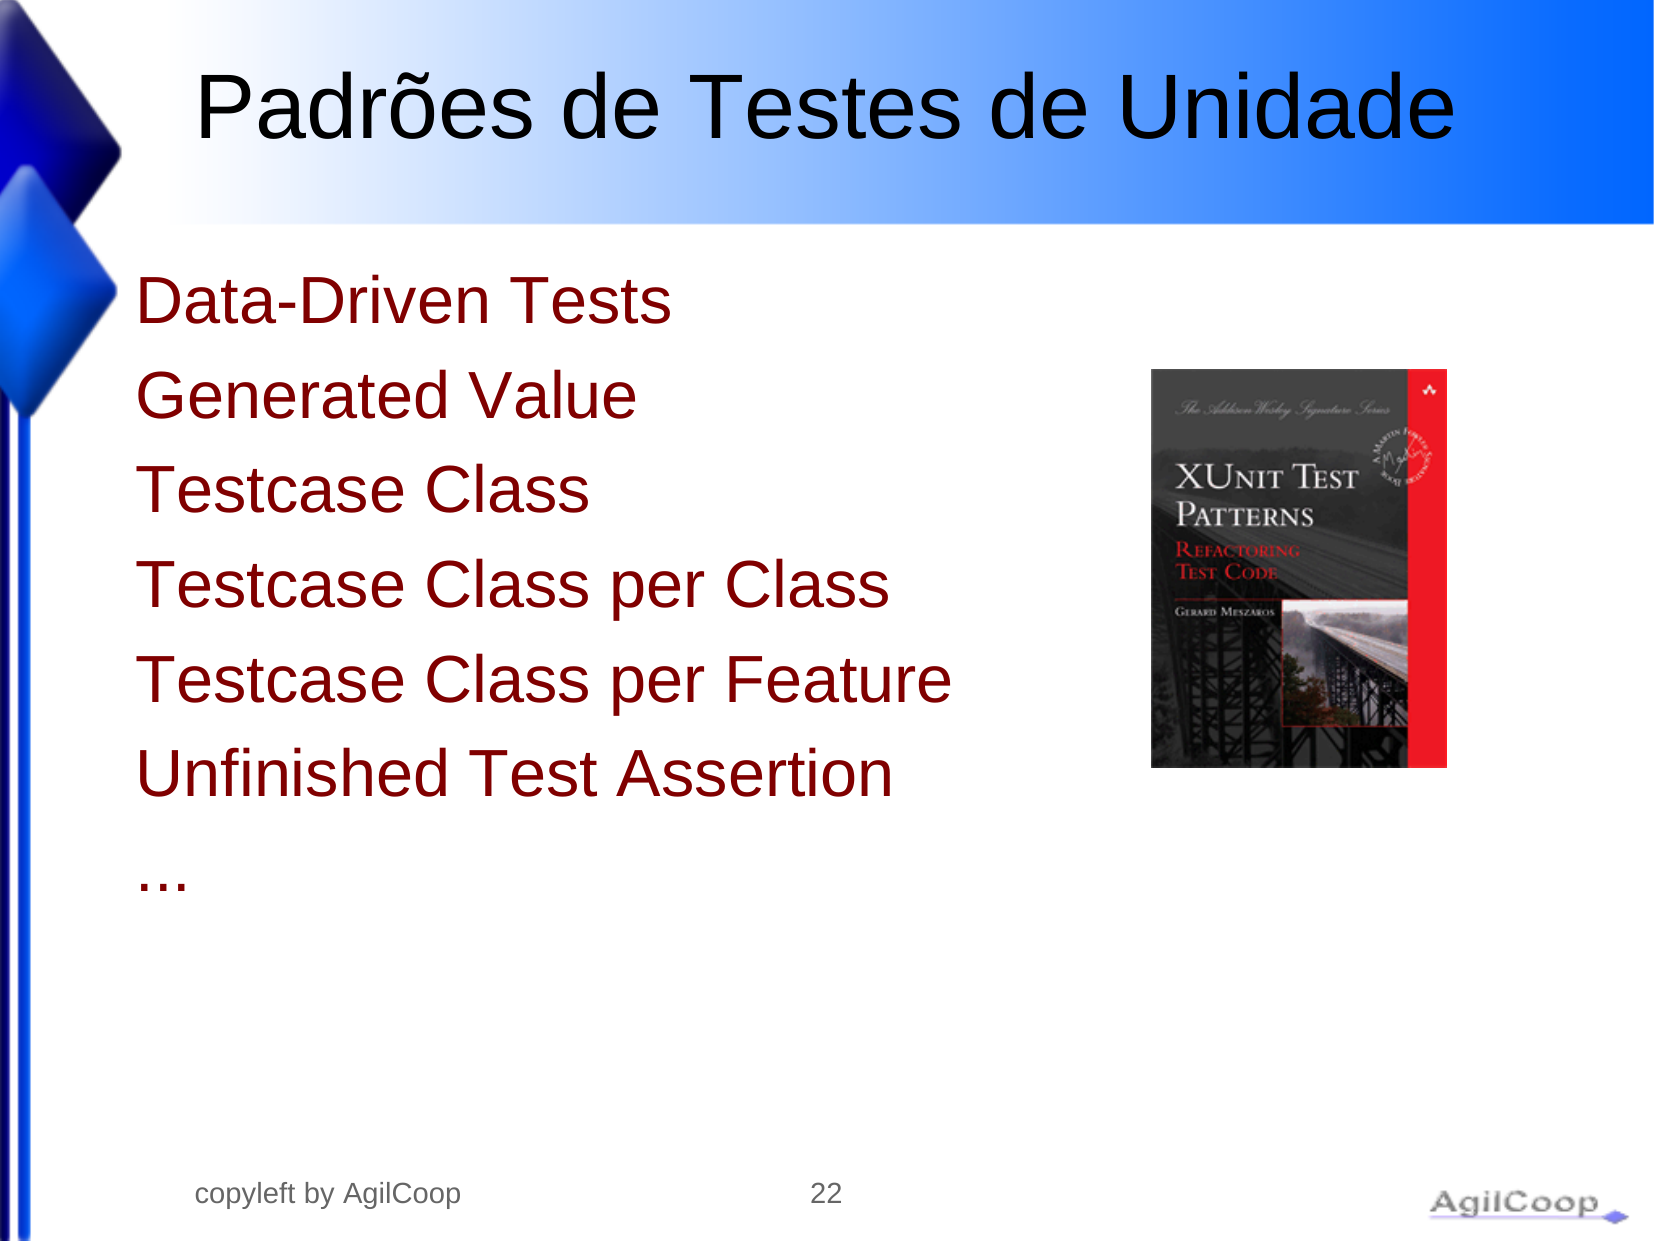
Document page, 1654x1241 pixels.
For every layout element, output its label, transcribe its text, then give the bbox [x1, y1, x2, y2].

picture [0, 0, 1654, 1241]
list Data-Driven Tests Generated Value Testcase Class Testcase Class per Class Testcase Class per Feature Unfinished Test Assertion ... [118, 271, 1607, 1156]
title Padrões de Testes de Unidade [82, 60, 1571, 163]
